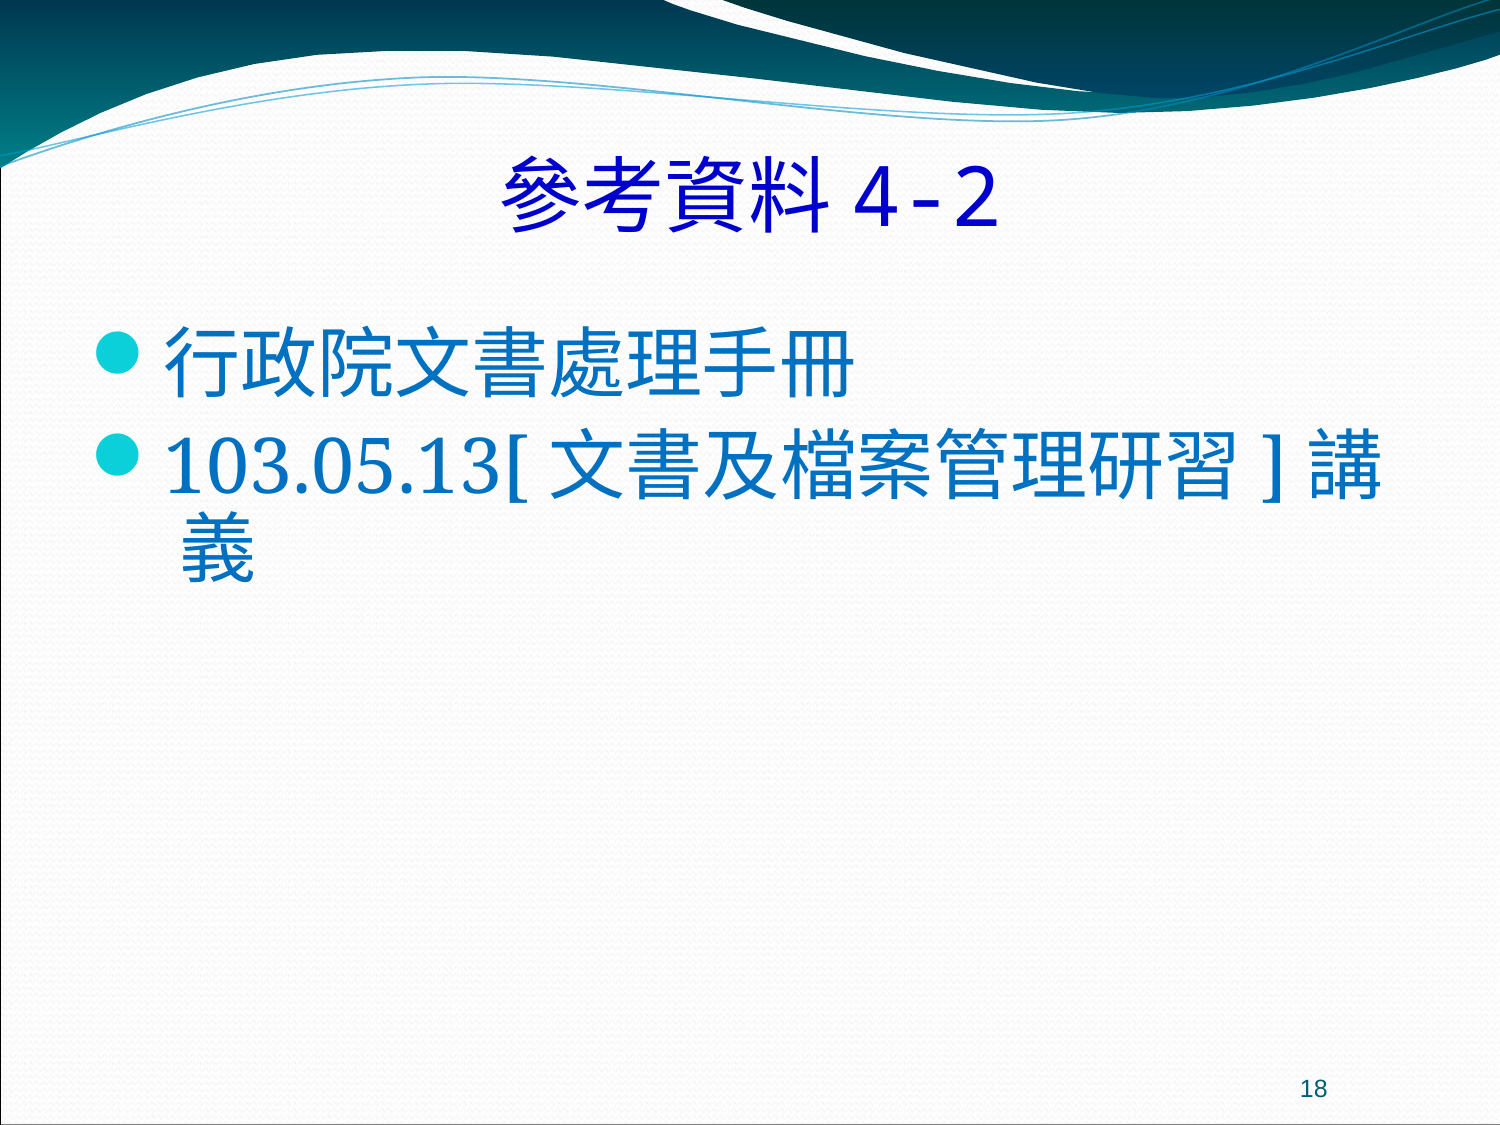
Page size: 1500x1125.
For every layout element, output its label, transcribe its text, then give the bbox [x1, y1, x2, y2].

text_box 18 [1299, 1042, 1426, 1103]
list 行政院文書處理手冊 103.05.13[文書及檔案管理研習]講義 [75, 317, 1426, 1038]
title 參考資料4-2 [75, 115, 1426, 244]
